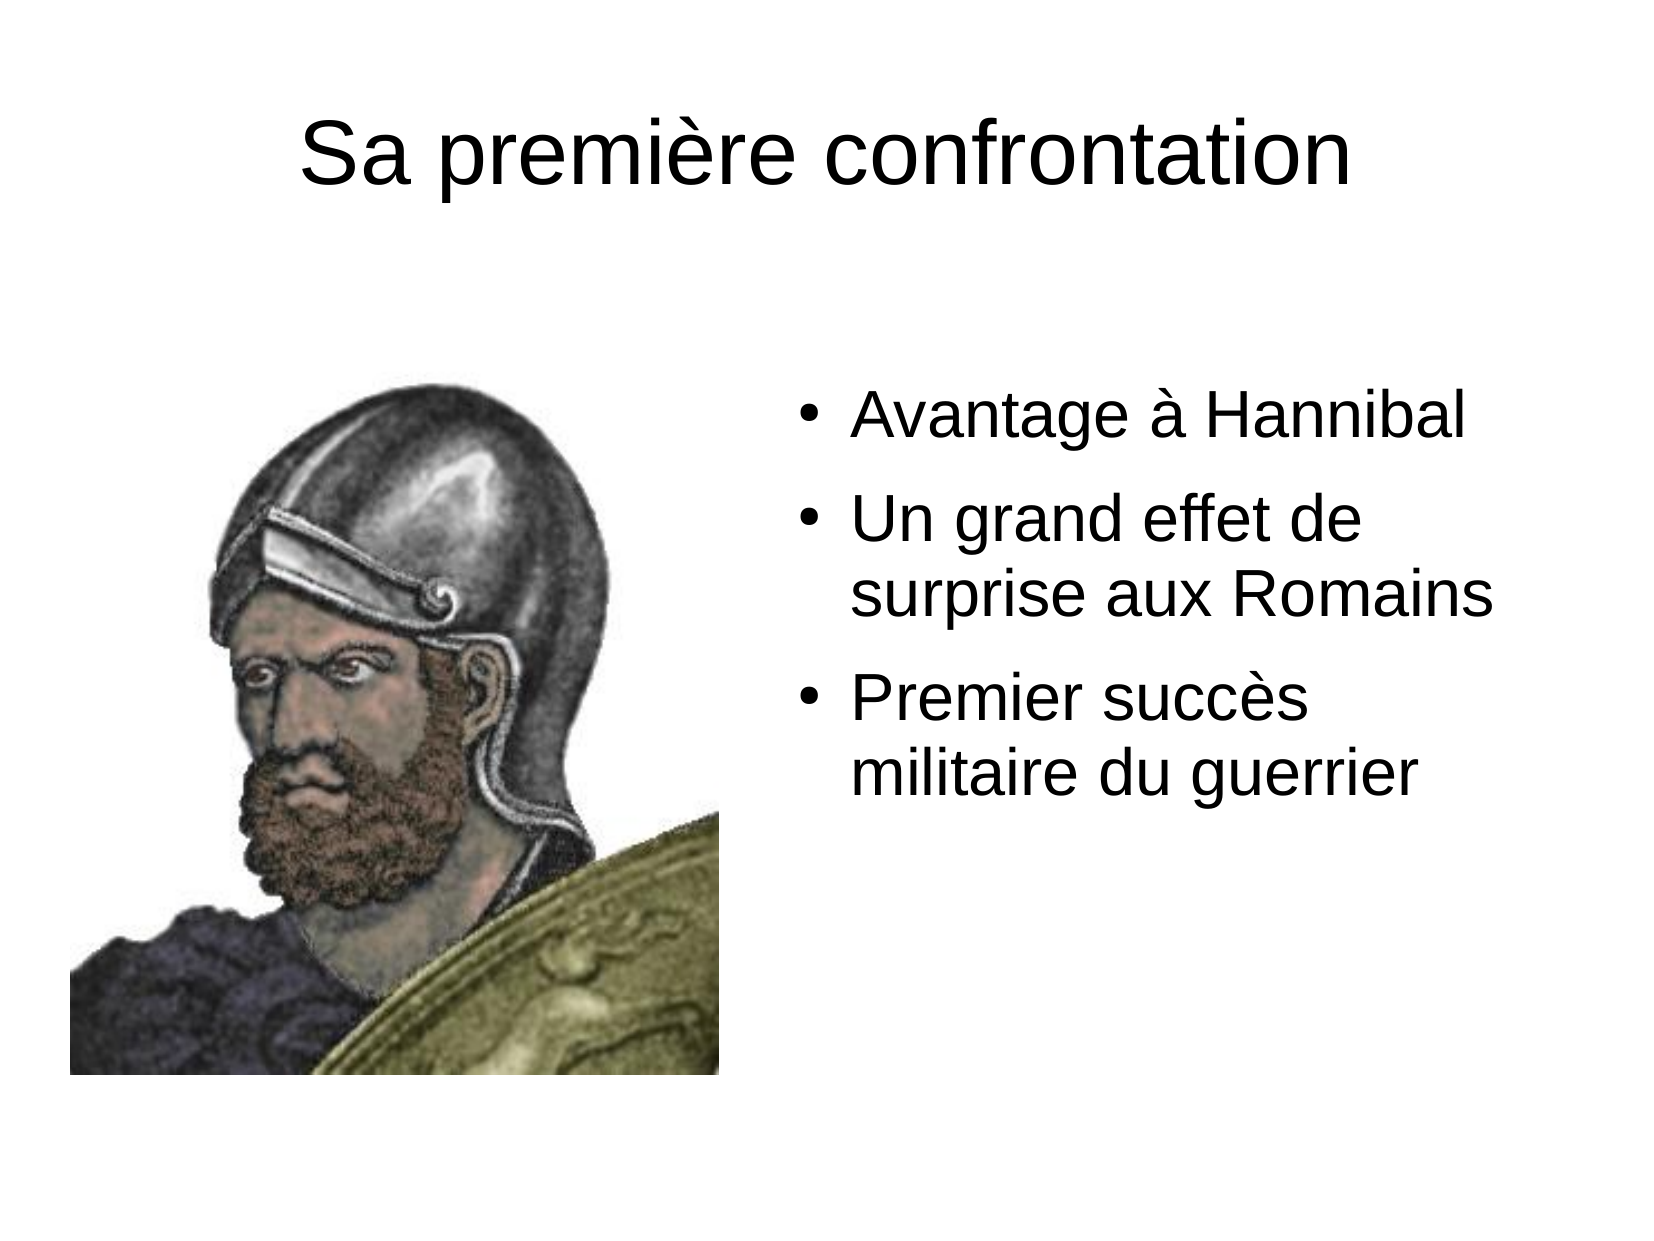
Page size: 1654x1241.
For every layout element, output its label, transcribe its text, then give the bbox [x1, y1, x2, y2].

picture [70, 355, 719, 1075]
title Sa première confrontation [82, 49, 1571, 257]
list Avantage à Hannibal Un grand effet de surprise aux Romains Premier succès militaire du guerrier [779, 376, 1507, 1097]
